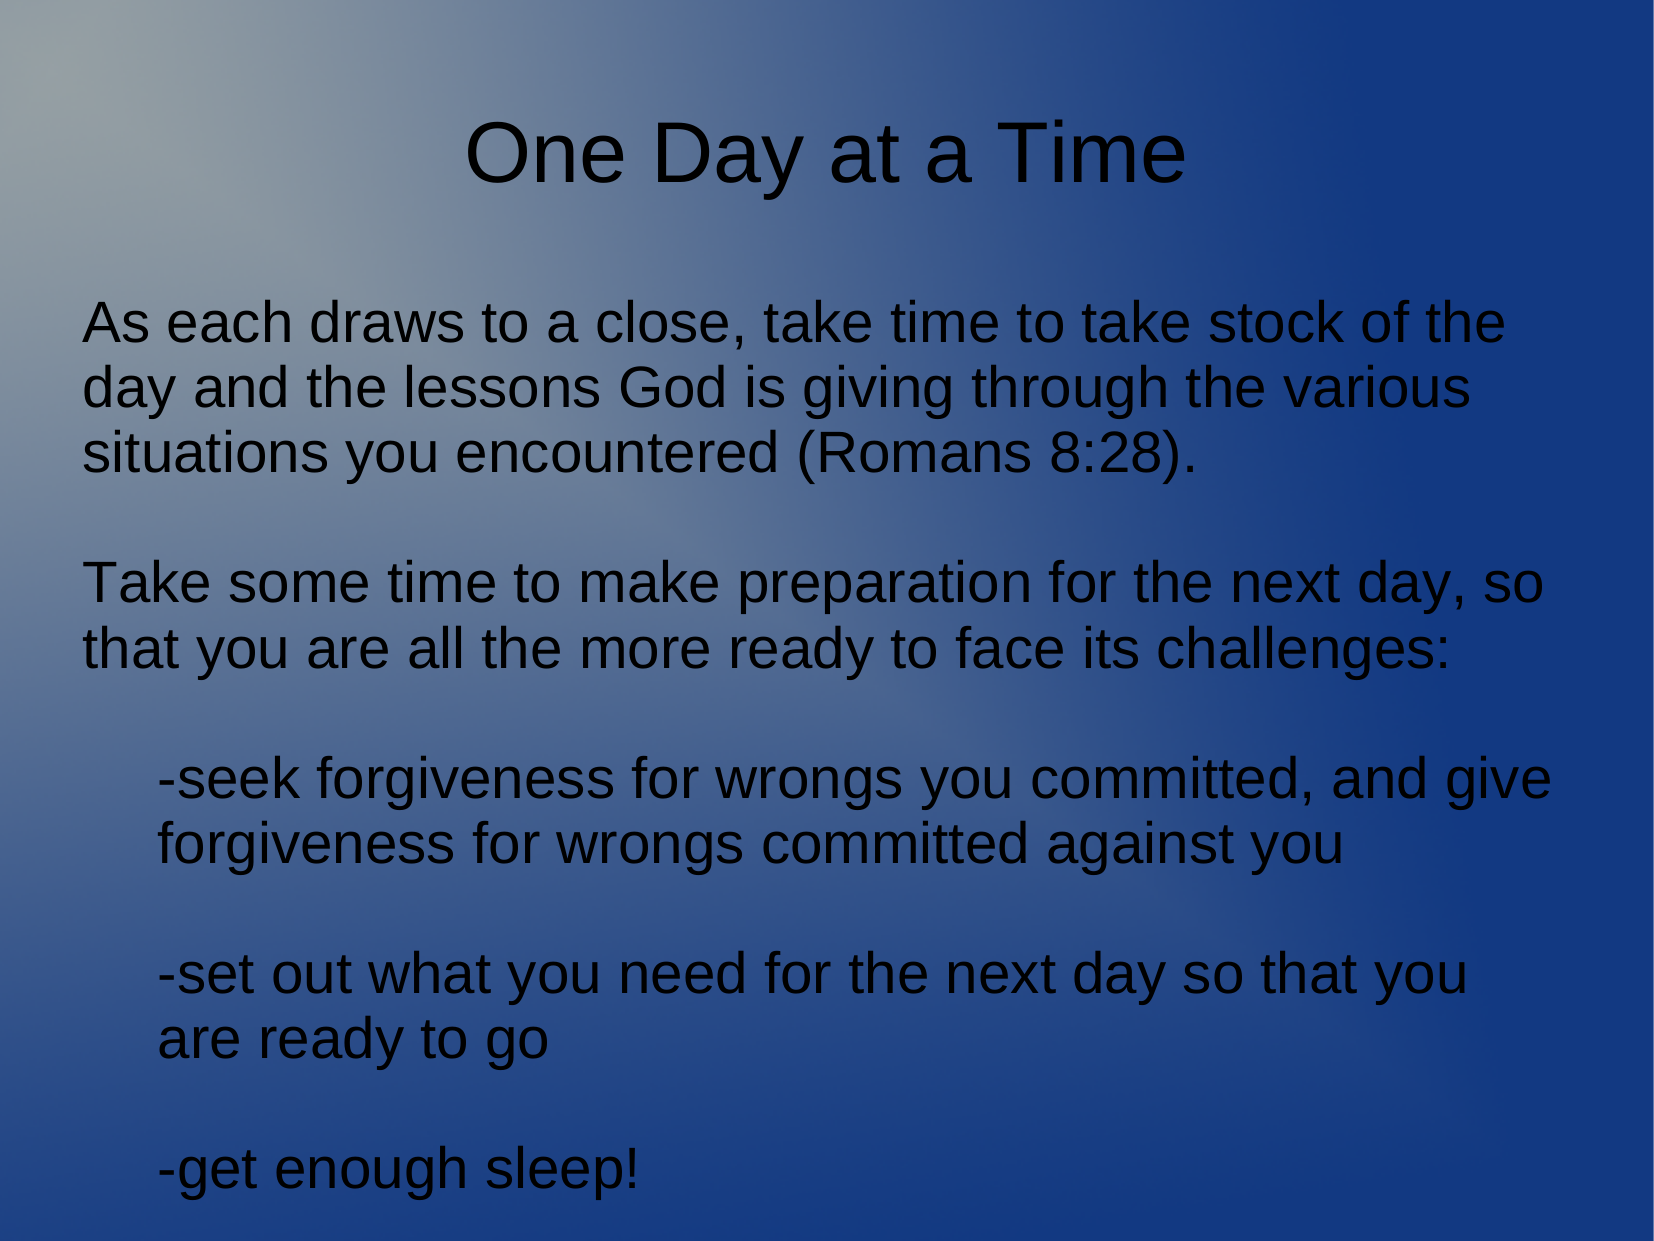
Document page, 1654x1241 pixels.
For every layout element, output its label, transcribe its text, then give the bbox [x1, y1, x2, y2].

picture [0, 0, 1654, 1241]
title One Day at a Time [82, 49, 1571, 257]
subtitle As each draws to a close, take time to take stock of the day and the lessons God is giving through the various situations you encountered (Romans 8:28). Take some time to make preparation for the next day, so that you are all the more ready to face its challenges: -seek forgiveness for wrongs you committed, and give forgiveness for wrongs committed against you -set out what you need for the next day so that you are ready to go -get enough sleep! [82, 290, 1571, 1241]
